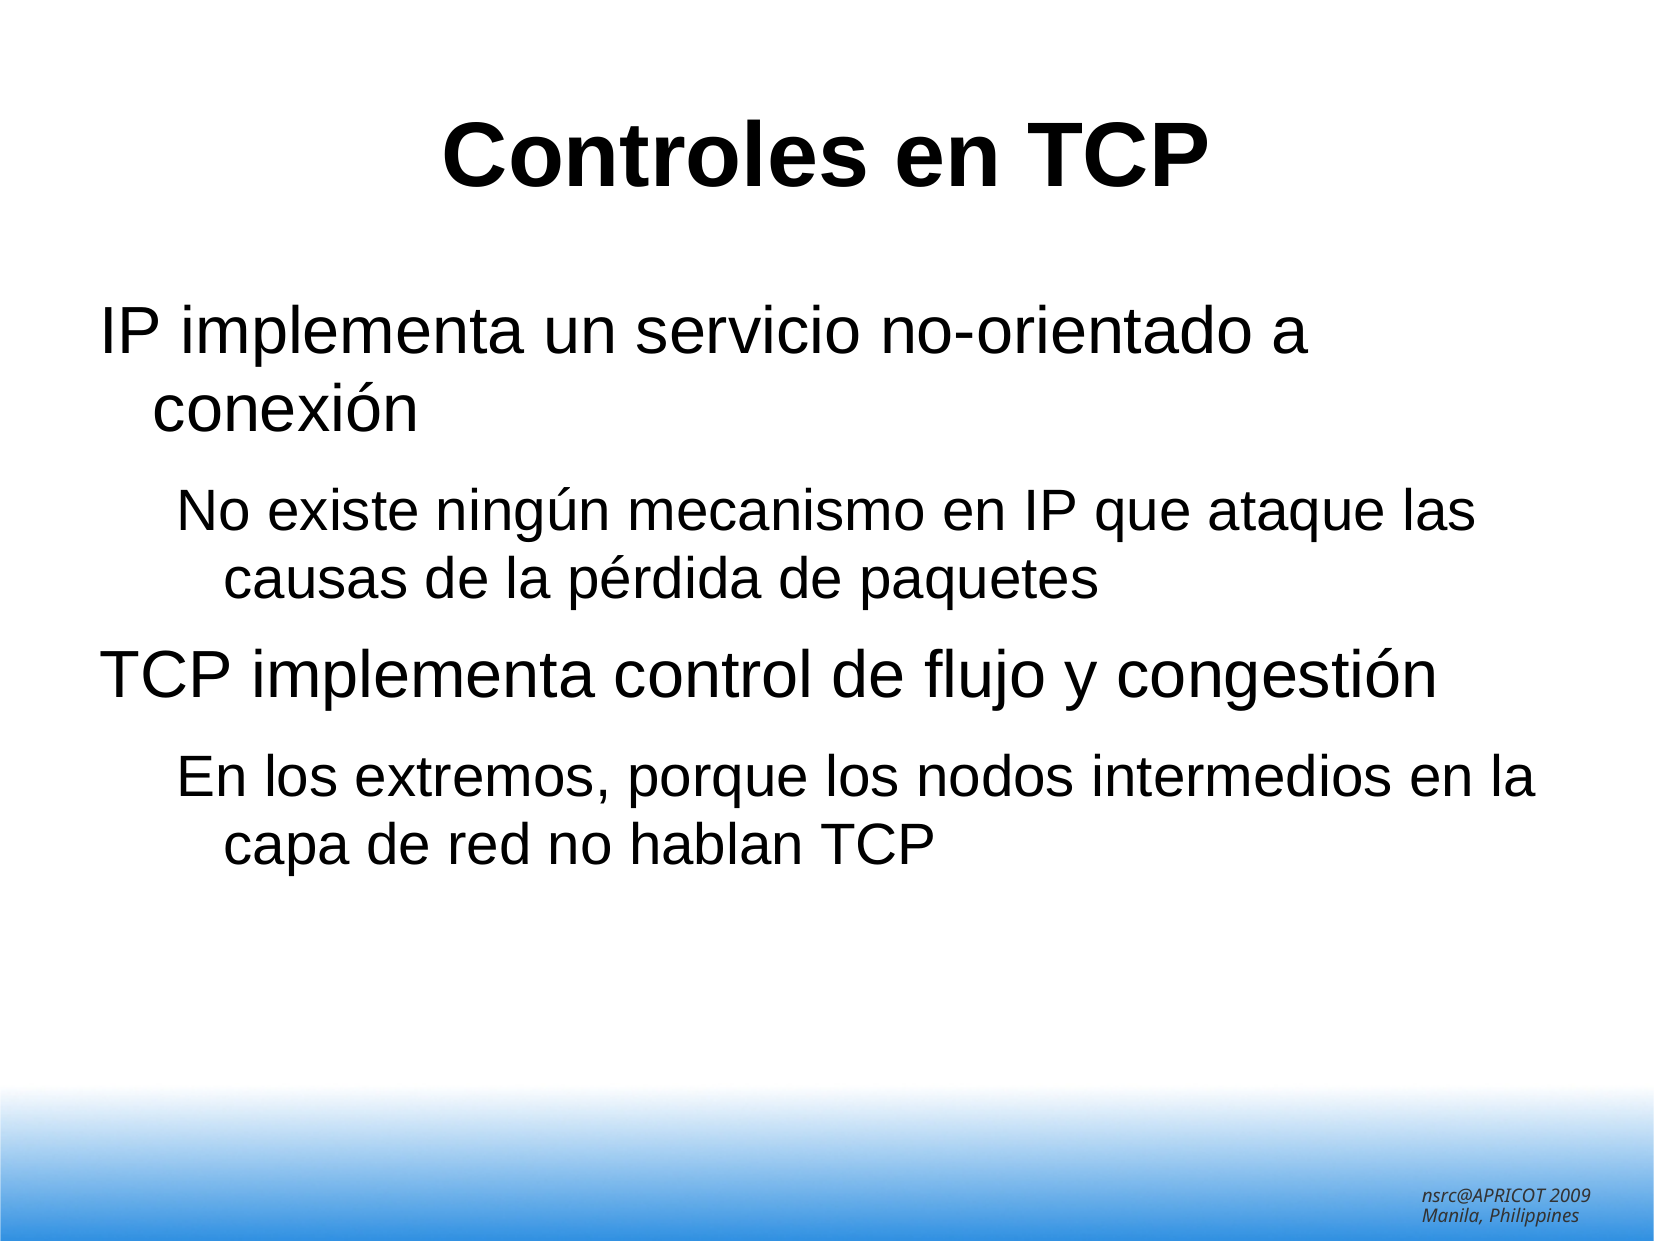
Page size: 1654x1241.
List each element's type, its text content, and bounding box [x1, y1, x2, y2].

list IP implementa un servicio no-orientado a conexión No existe ningún mecanismo en IP que ataque las causas de la pérdida de paquetes TCP implementa control de flujo y congestión En los extremos, porque los nodos intermedios en la capa de red no hablan TCP [82, 290, 1571, 1109]
title Controles en TCP [82, 49, 1571, 257]
picture [0, 1083, 1654, 1241]
